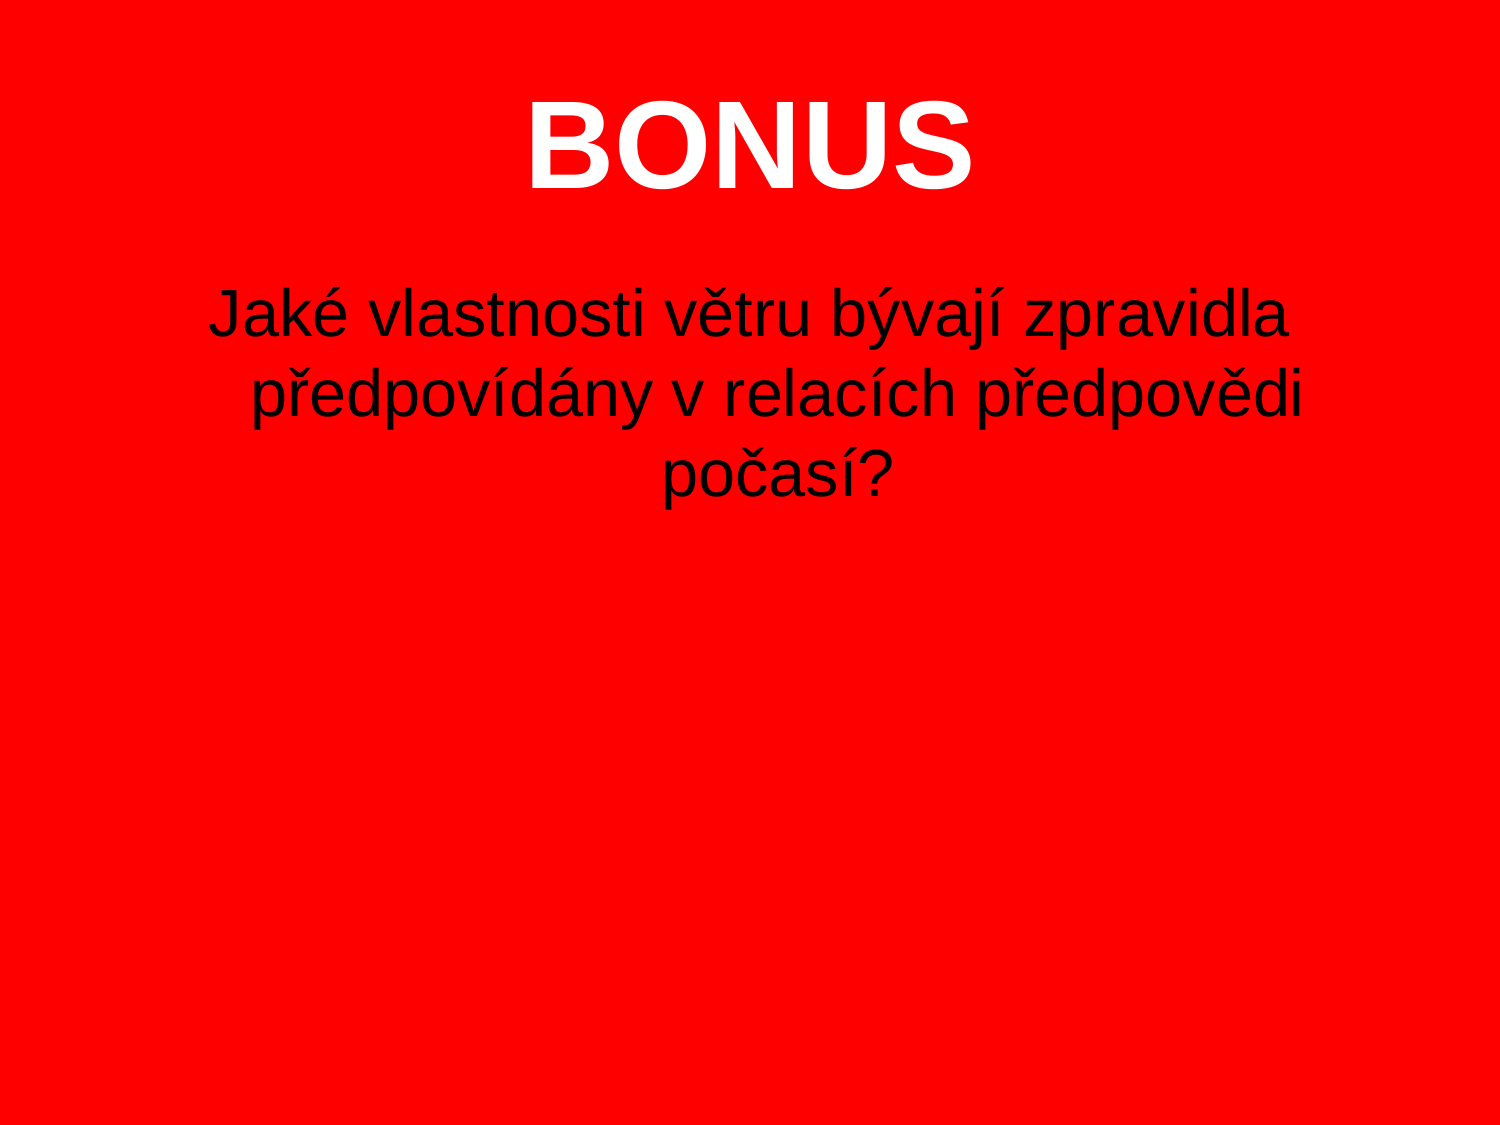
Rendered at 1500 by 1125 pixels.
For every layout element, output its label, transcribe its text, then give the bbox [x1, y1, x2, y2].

list Jaké vlastnosti větru bývají zpravidla předpovídány v relacích předpovědi počasí? [75, 262, 1426, 1006]
title BONUS [75, 45, 1426, 233]
